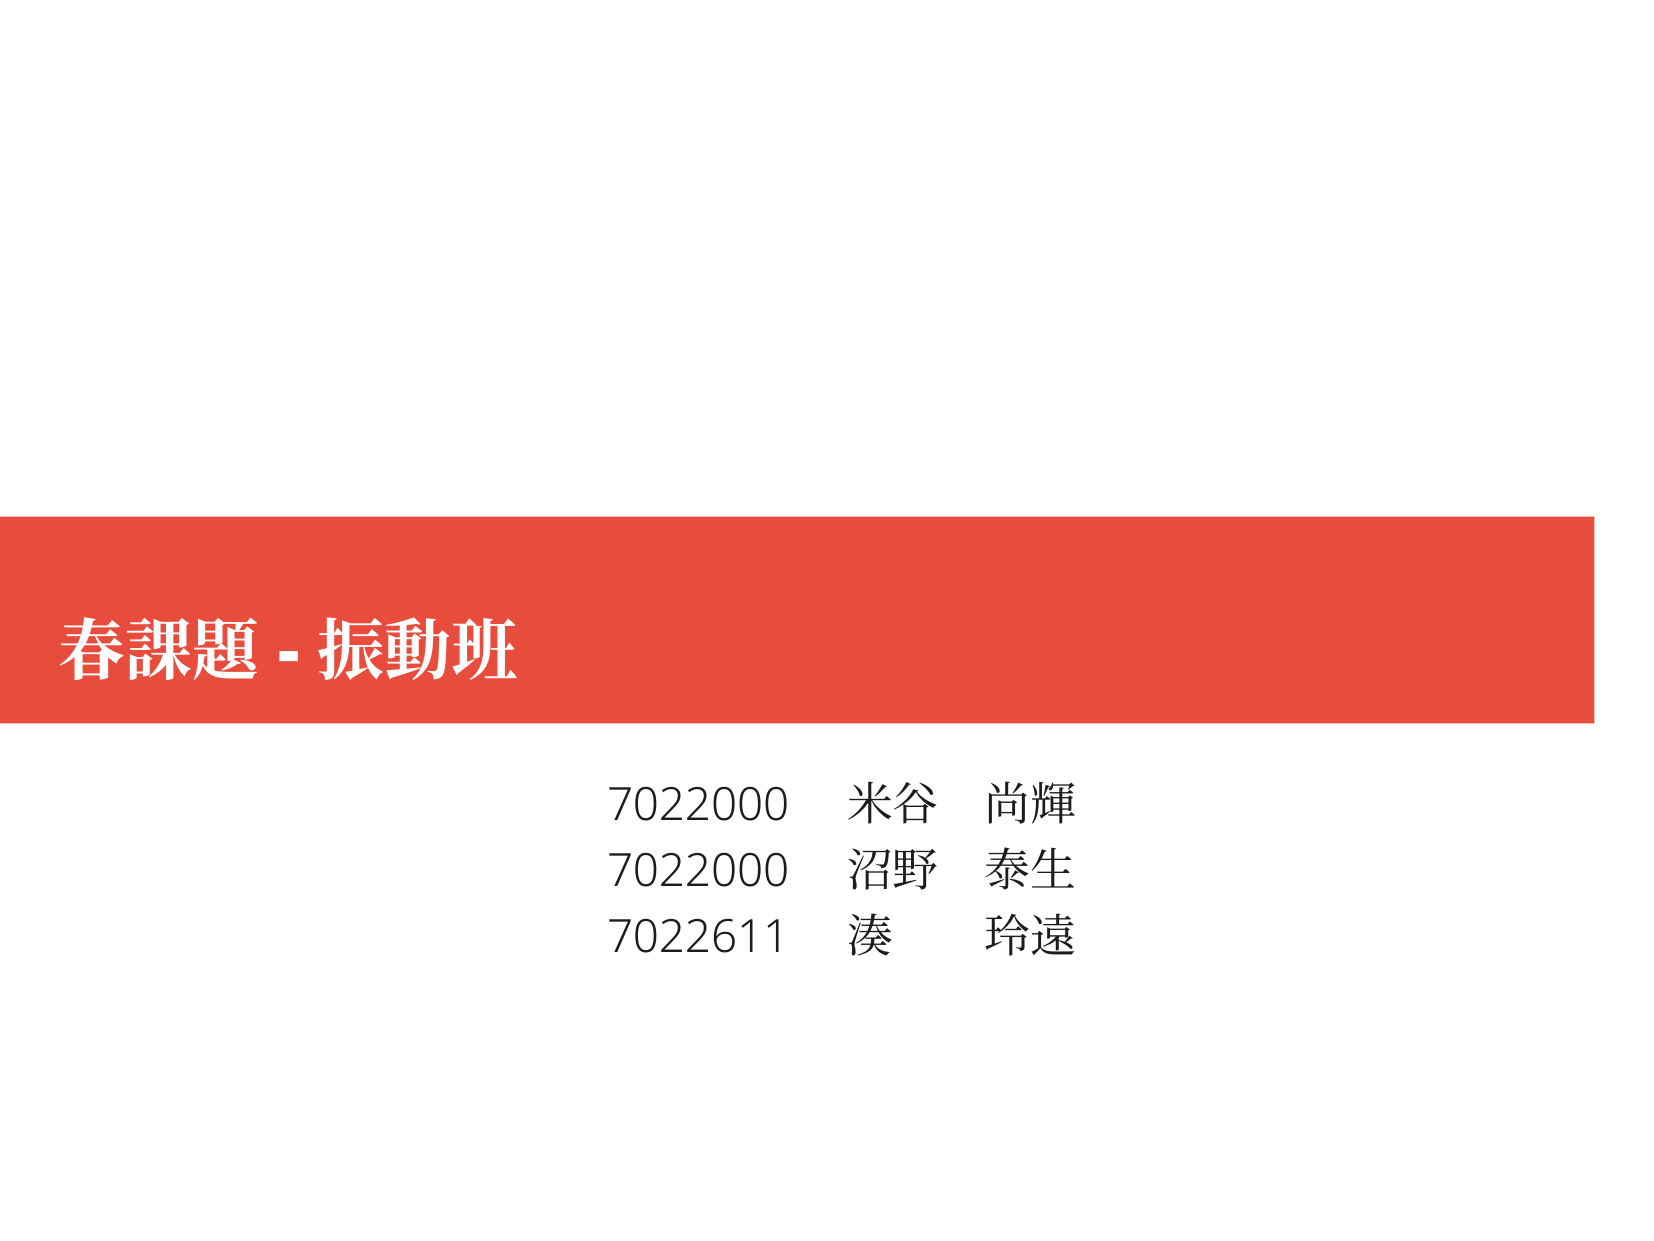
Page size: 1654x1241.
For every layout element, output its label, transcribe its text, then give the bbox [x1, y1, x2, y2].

subtitle 7022000 米谷 尚輝 7022000 沼野 泰生 7022611 湊 玲遠 [88, 767, 1595, 1182]
title 春課題-振動班 [59, 546, 1595, 694]
